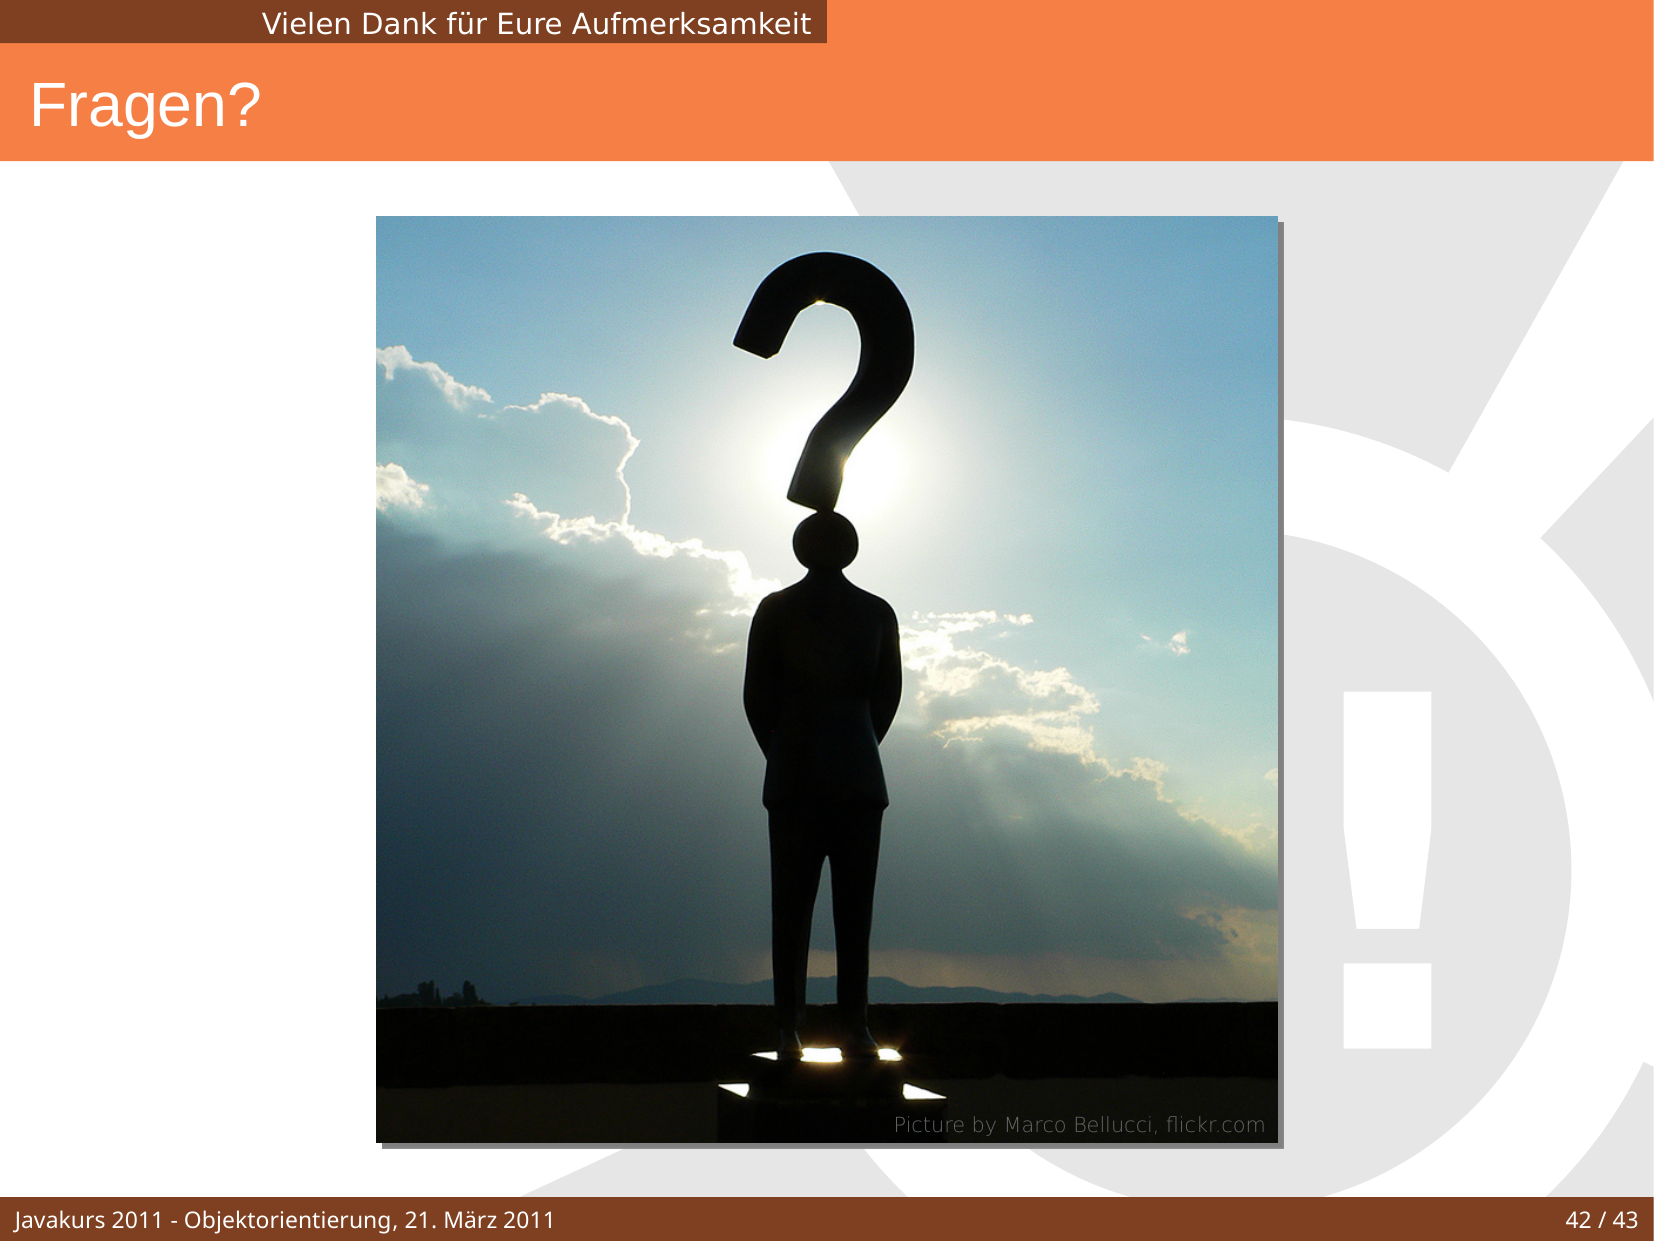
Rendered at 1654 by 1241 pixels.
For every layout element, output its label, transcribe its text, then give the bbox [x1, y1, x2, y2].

text_box Vielen Dank für Eure Aufmerksamkeit [29, 0, 827, 50]
picture [376, 216, 1278, 1143]
title Fragen? [29, 67, 1595, 143]
text_box Picture by Marco Bellucci, flickr.com [879, 1106, 1286, 1146]
